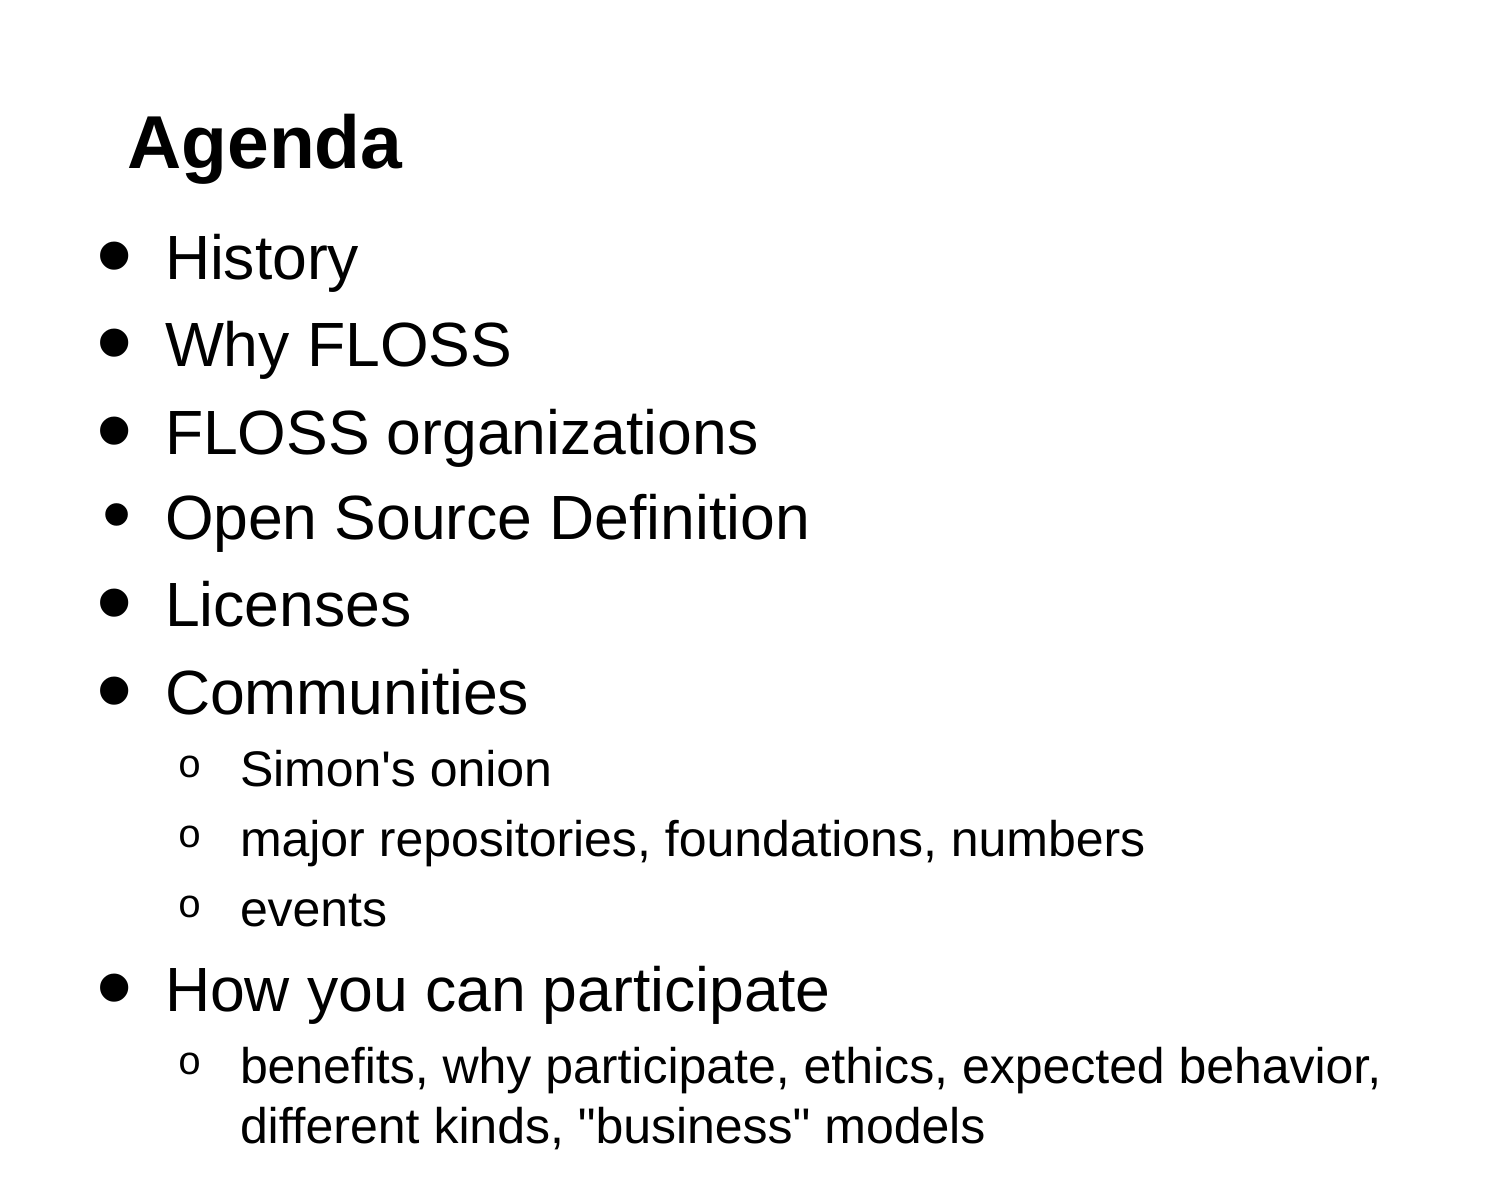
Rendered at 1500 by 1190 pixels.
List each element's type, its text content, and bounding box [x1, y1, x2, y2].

title Agenda [75, 0, 1425, 199]
list History Why FLOSS FLOSS organizations Open Source Definition Licenses Communities Simon's onion major repositories, foundations, numbers events How you can participate benefits, why participate, ethics, expected behavior, different kinds, "business" models [75, 201, 1425, 1190]
